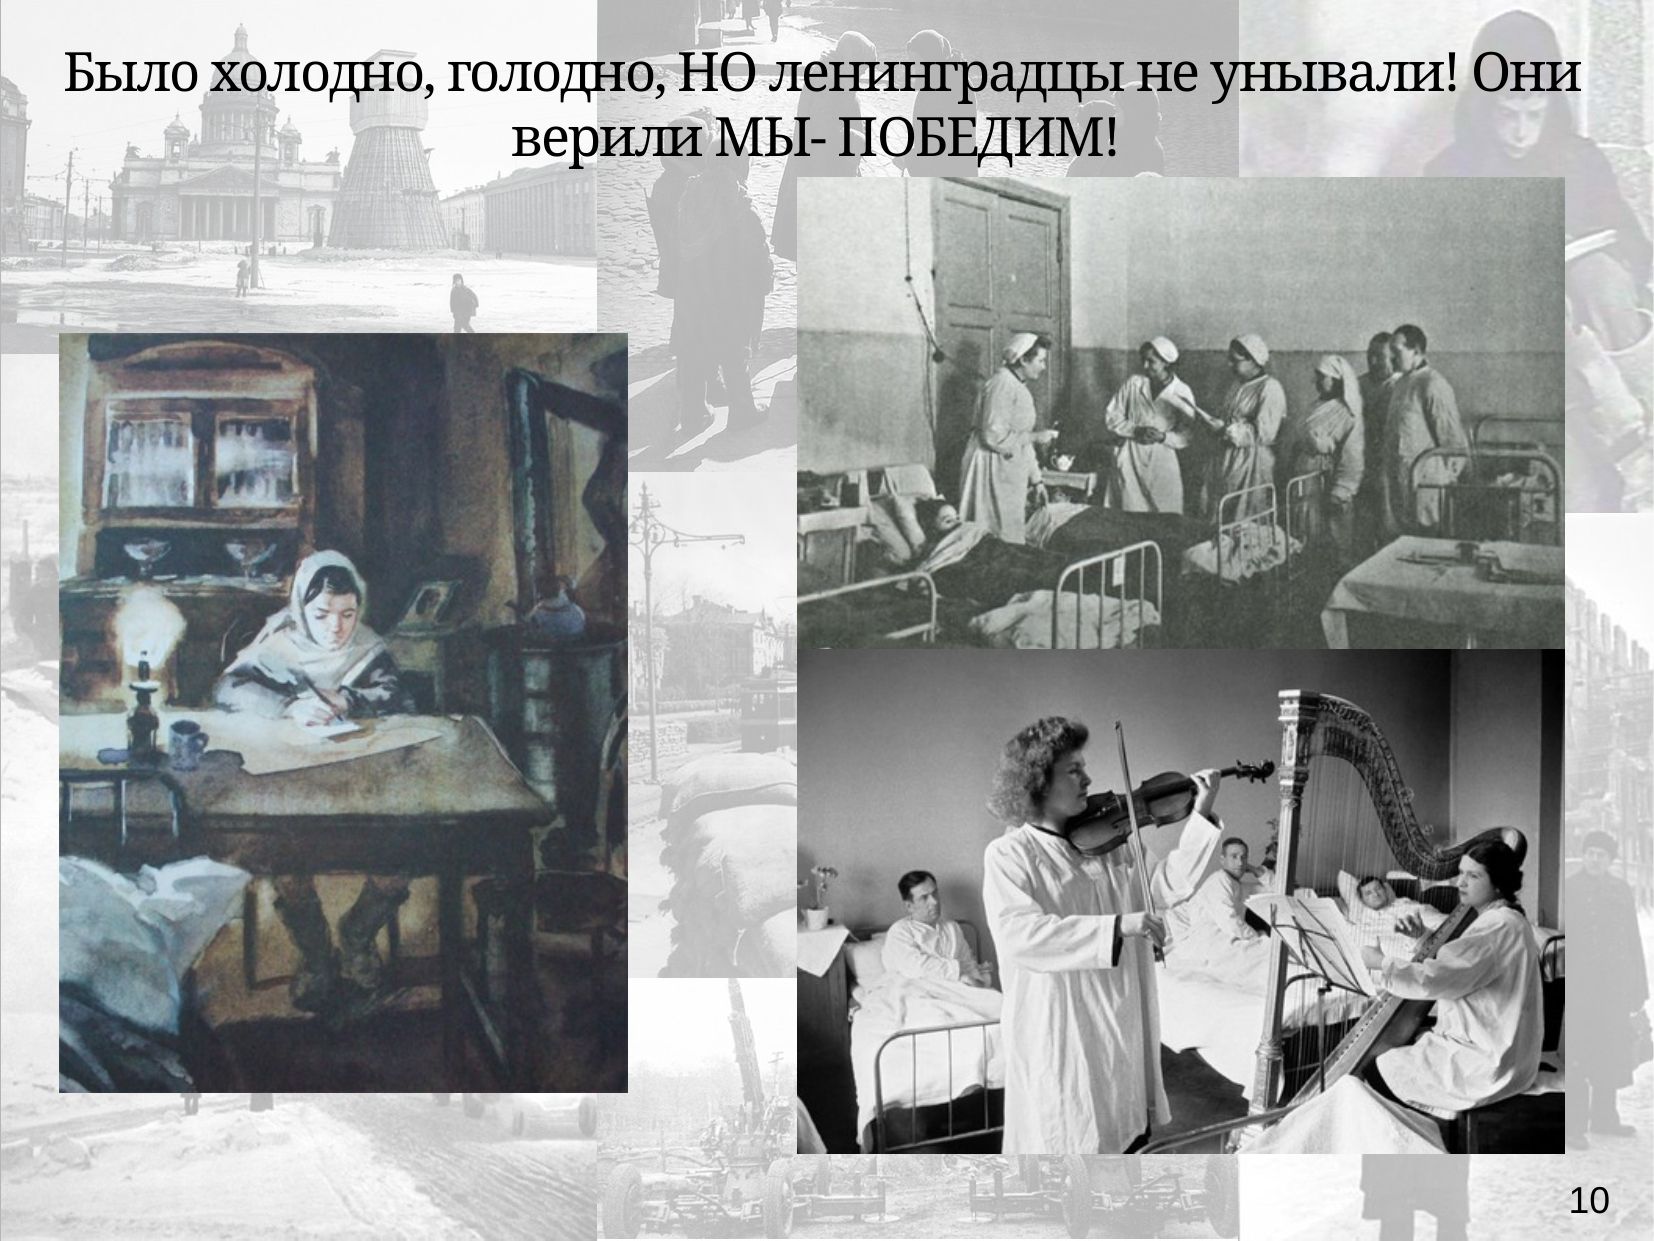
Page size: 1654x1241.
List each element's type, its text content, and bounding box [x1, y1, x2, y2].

picture [0, 0, 1654, 1241]
text_box <номер> [1033, 1169, 1625, 1241]
text_box Было холодно, голодно, НО ленинградцы не унывали! Они верили МЫ- ПОБЕДИМ! [20, 29, 1624, 208]
